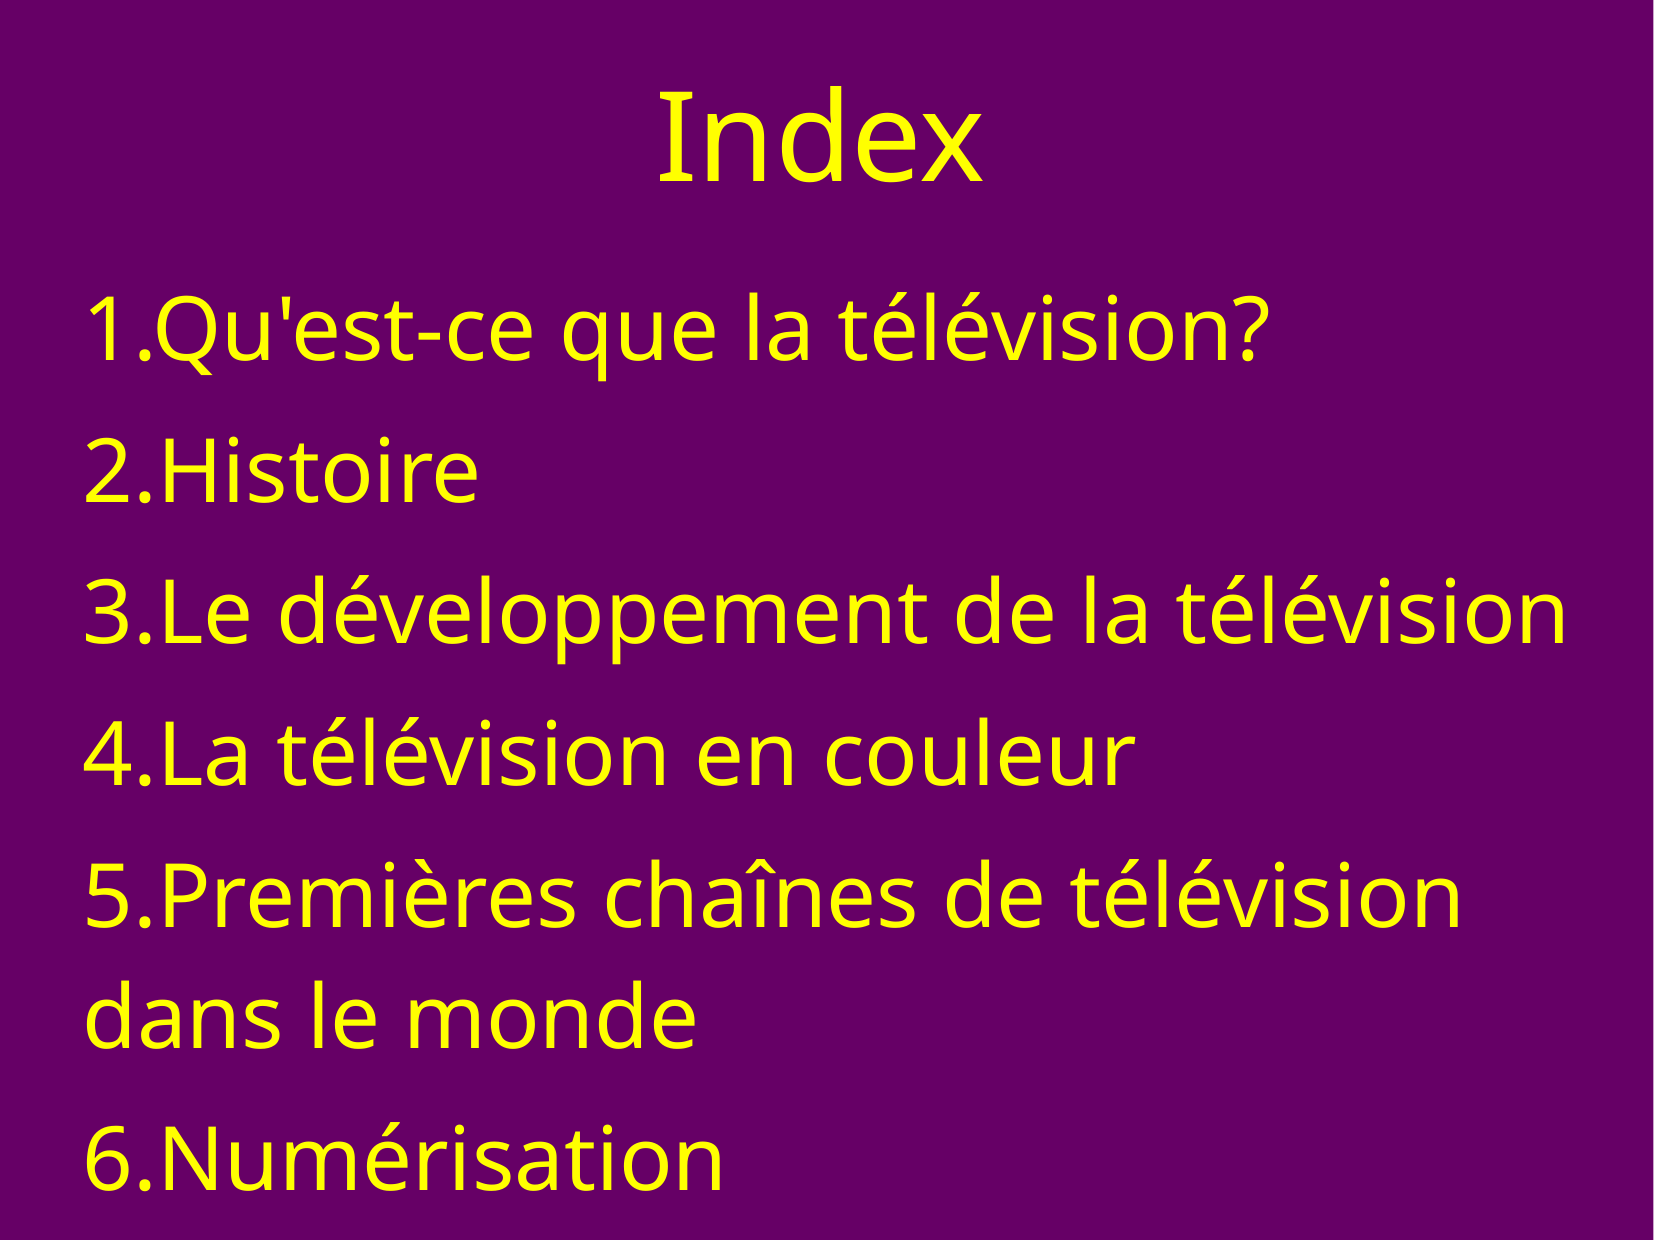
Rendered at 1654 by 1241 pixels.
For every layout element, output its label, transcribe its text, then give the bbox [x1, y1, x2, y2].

list 1.Qu'est-ce que la télévision? 2.Histoire 3.Le développement de la télévision 4.La télévision en couleur 5.Premières chaînes de télévision dans le monde 6.Numérisation [82, 265, 1595, 1241]
title Index [76, 29, 1565, 237]
